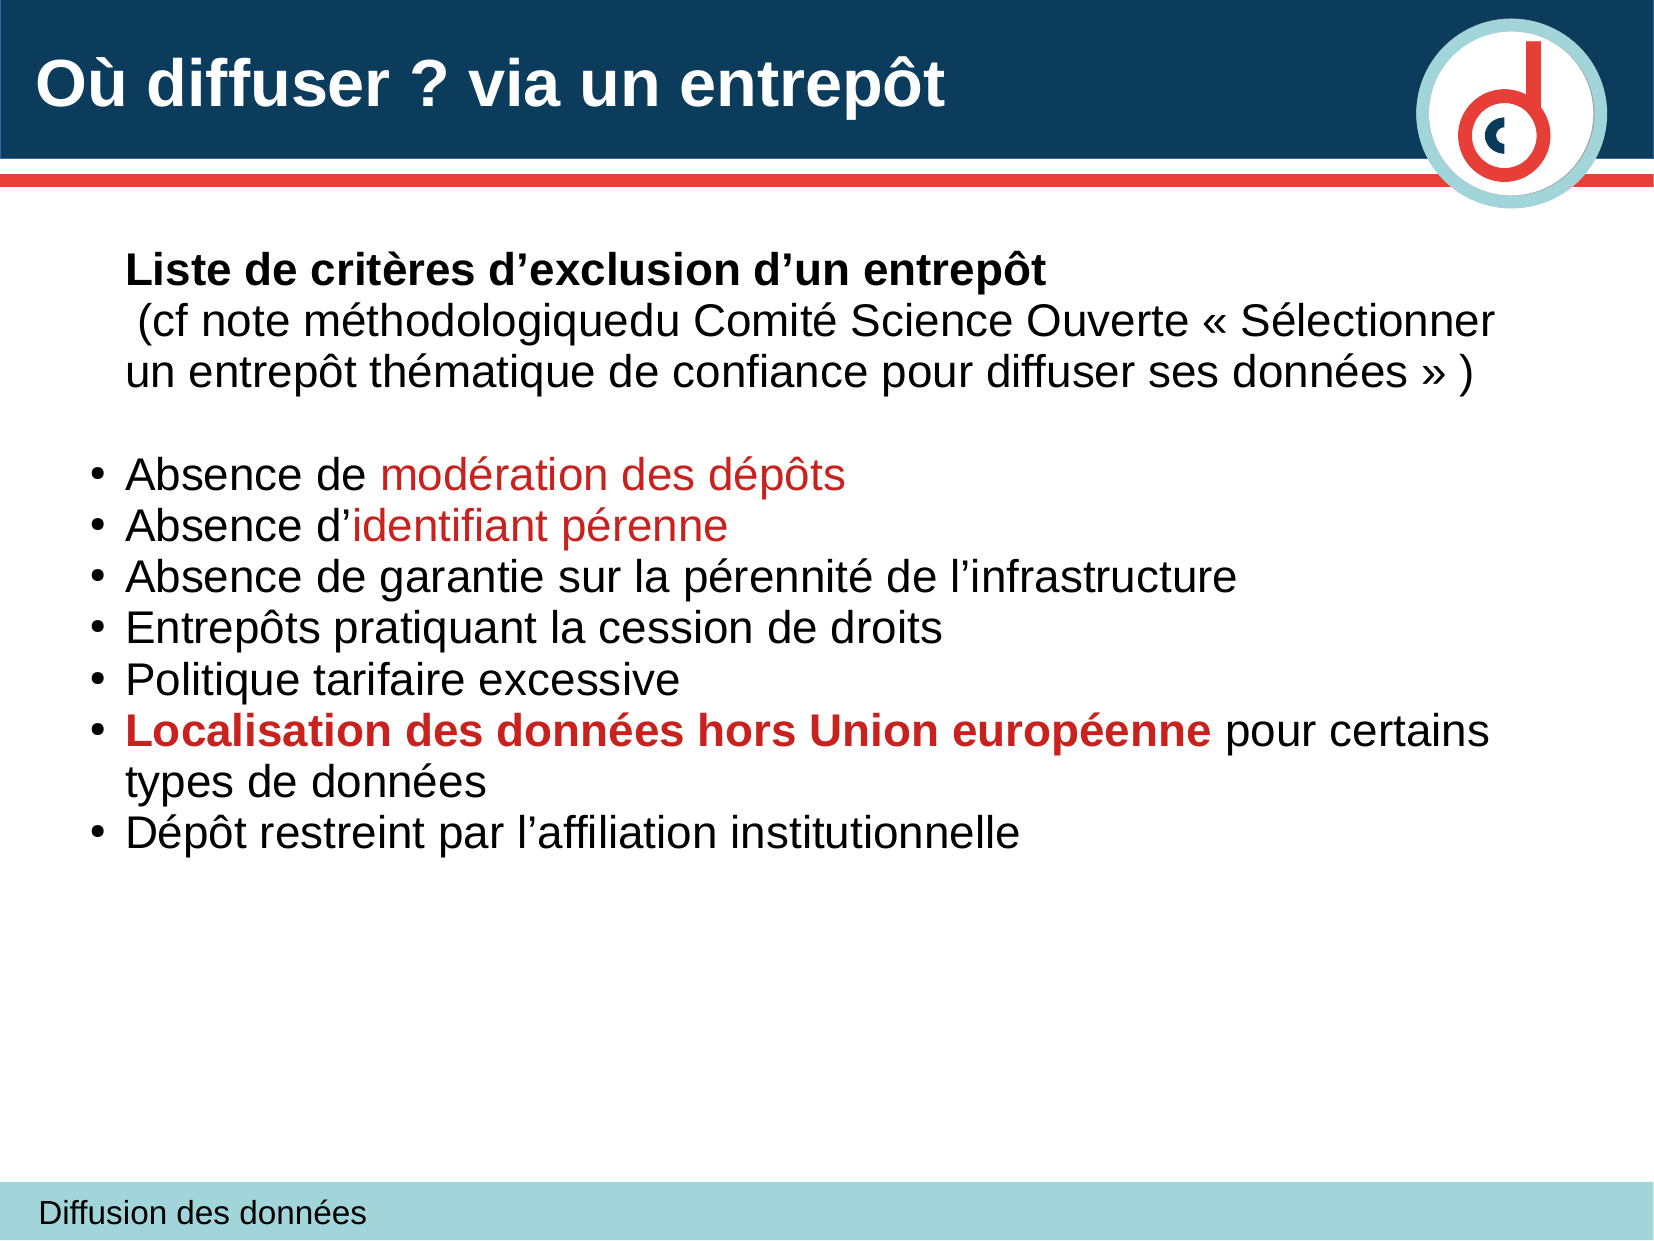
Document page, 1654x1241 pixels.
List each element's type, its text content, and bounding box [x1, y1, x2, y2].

text_box Liste de critères d’exclusion d’un entrepôt (cf note méthodologiquedu Comité Science Ouverte « Sélectionner un entrepôt thématique de confiance pour diffuser ses données » ) Absence de modération des dépôts Absence d’identifiant pérenne Absence de garantie sur la pérennité de l’infrastructure Entrepôts pratiquant la cession de droits Politique tarifaire excessive Localisation des données hors Union européenne pour certains types de données Dépôt restreint par l’affiliation institutionnelle [74, 236, 1565, 1093]
text_box Diffusion des données [23, 1187, 621, 1241]
title Où diffuser ? via un entrepôt [35, 11, 1430, 159]
